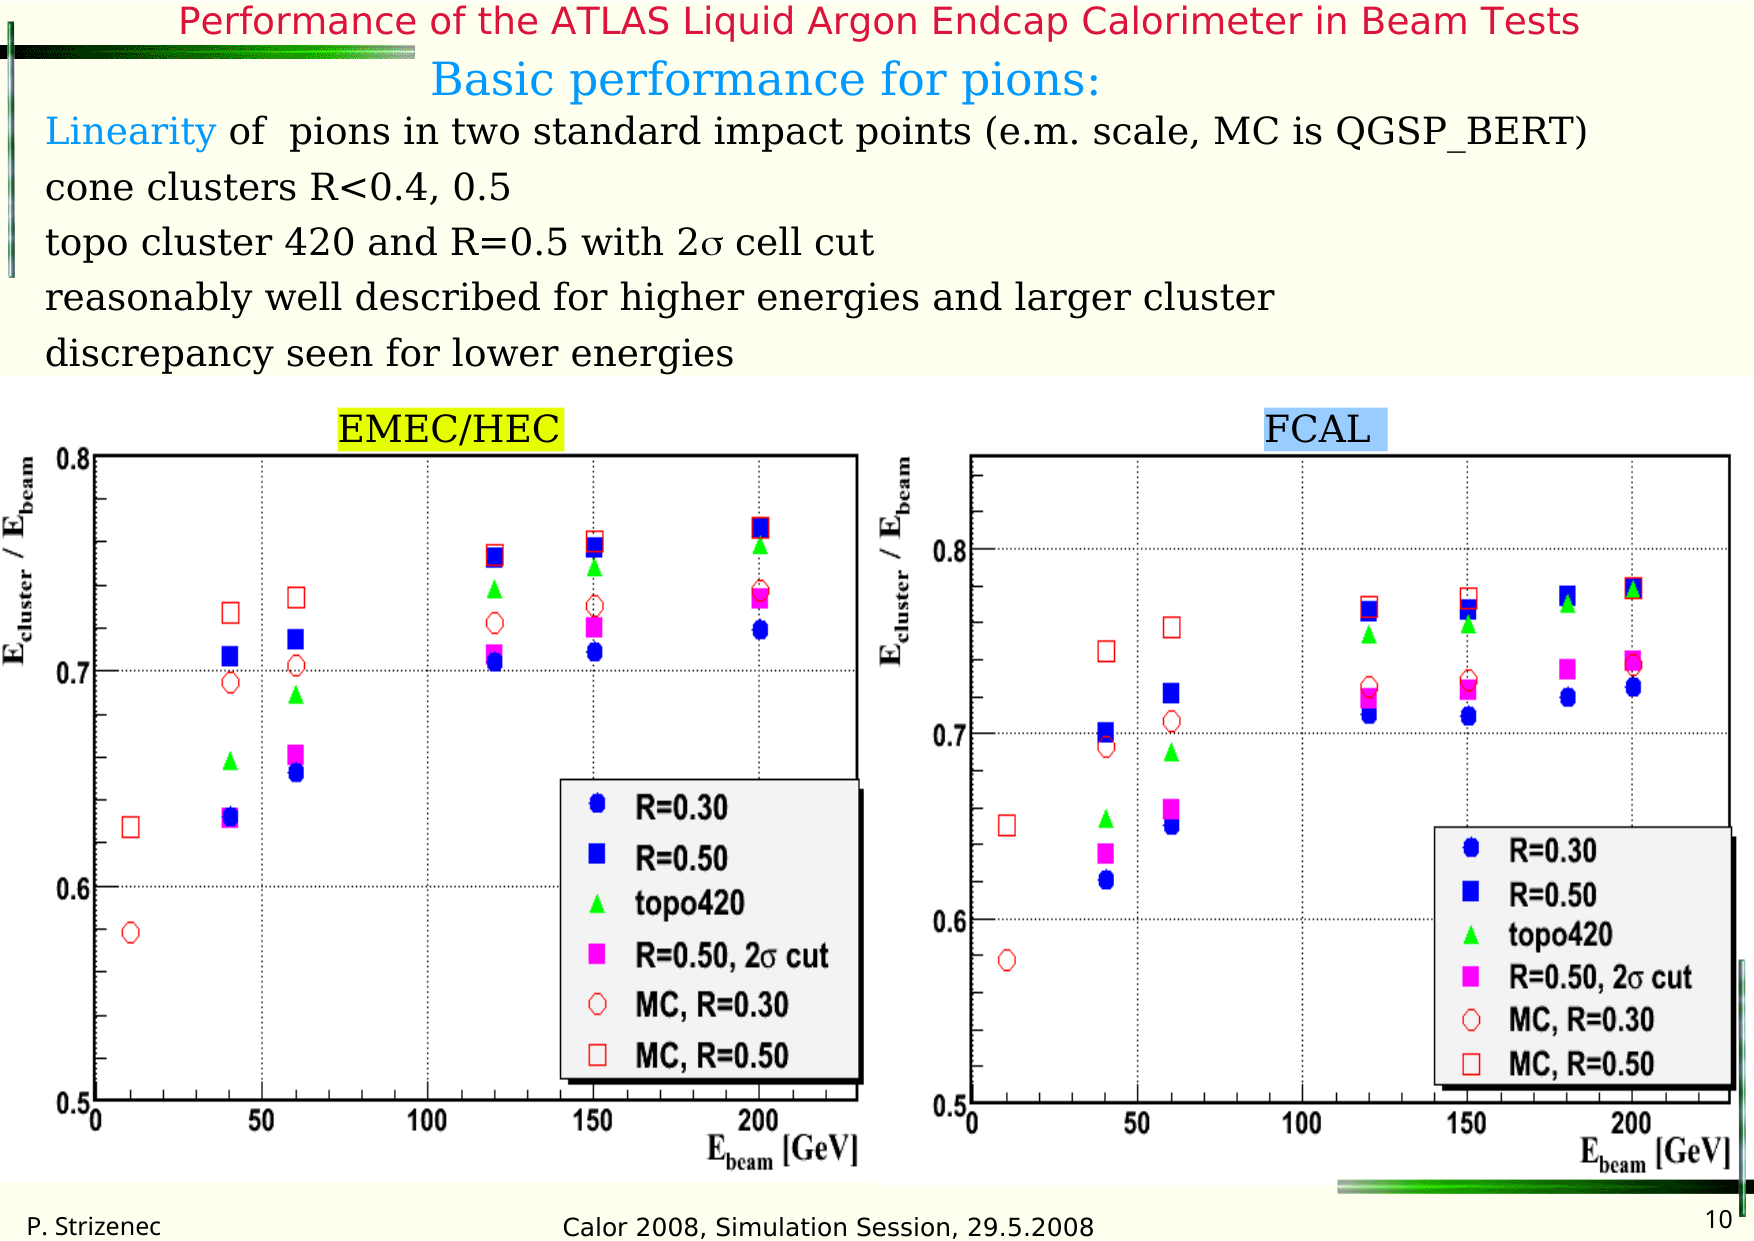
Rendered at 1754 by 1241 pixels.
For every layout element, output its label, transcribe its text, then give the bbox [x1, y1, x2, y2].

text_box EMEC/HEC [337, 407, 565, 452]
text_box FCAL [1264, 407, 1388, 452]
text_box Calor 2008, Simulation Session, 29.5.2008 [562, 1213, 1151, 1241]
picture [0, 376, 1754, 1201]
text_box Performance of the ATLAS Liquid Argon Endcap Calorimeter in Beam Tests [17, 0, 1743, 44]
text_box P. Strizenec [0, 1208, 188, 1241]
text_box Linearity of pions in two standard impact points (e.m. scale, MC is QGSP_BERT) cone clusters R<0.4, 0.5 topo cluster 420 and R=0.5 with 2 cell cut reasonably well described for higher energies and larger cluster discrepancy seen for lower energies [26, 109, 1721, 437]
picture [0, 21, 415, 278]
text_box <number> [1661, 1201, 1754, 1233]
list Basic performance for pions: [412, 52, 1352, 109]
